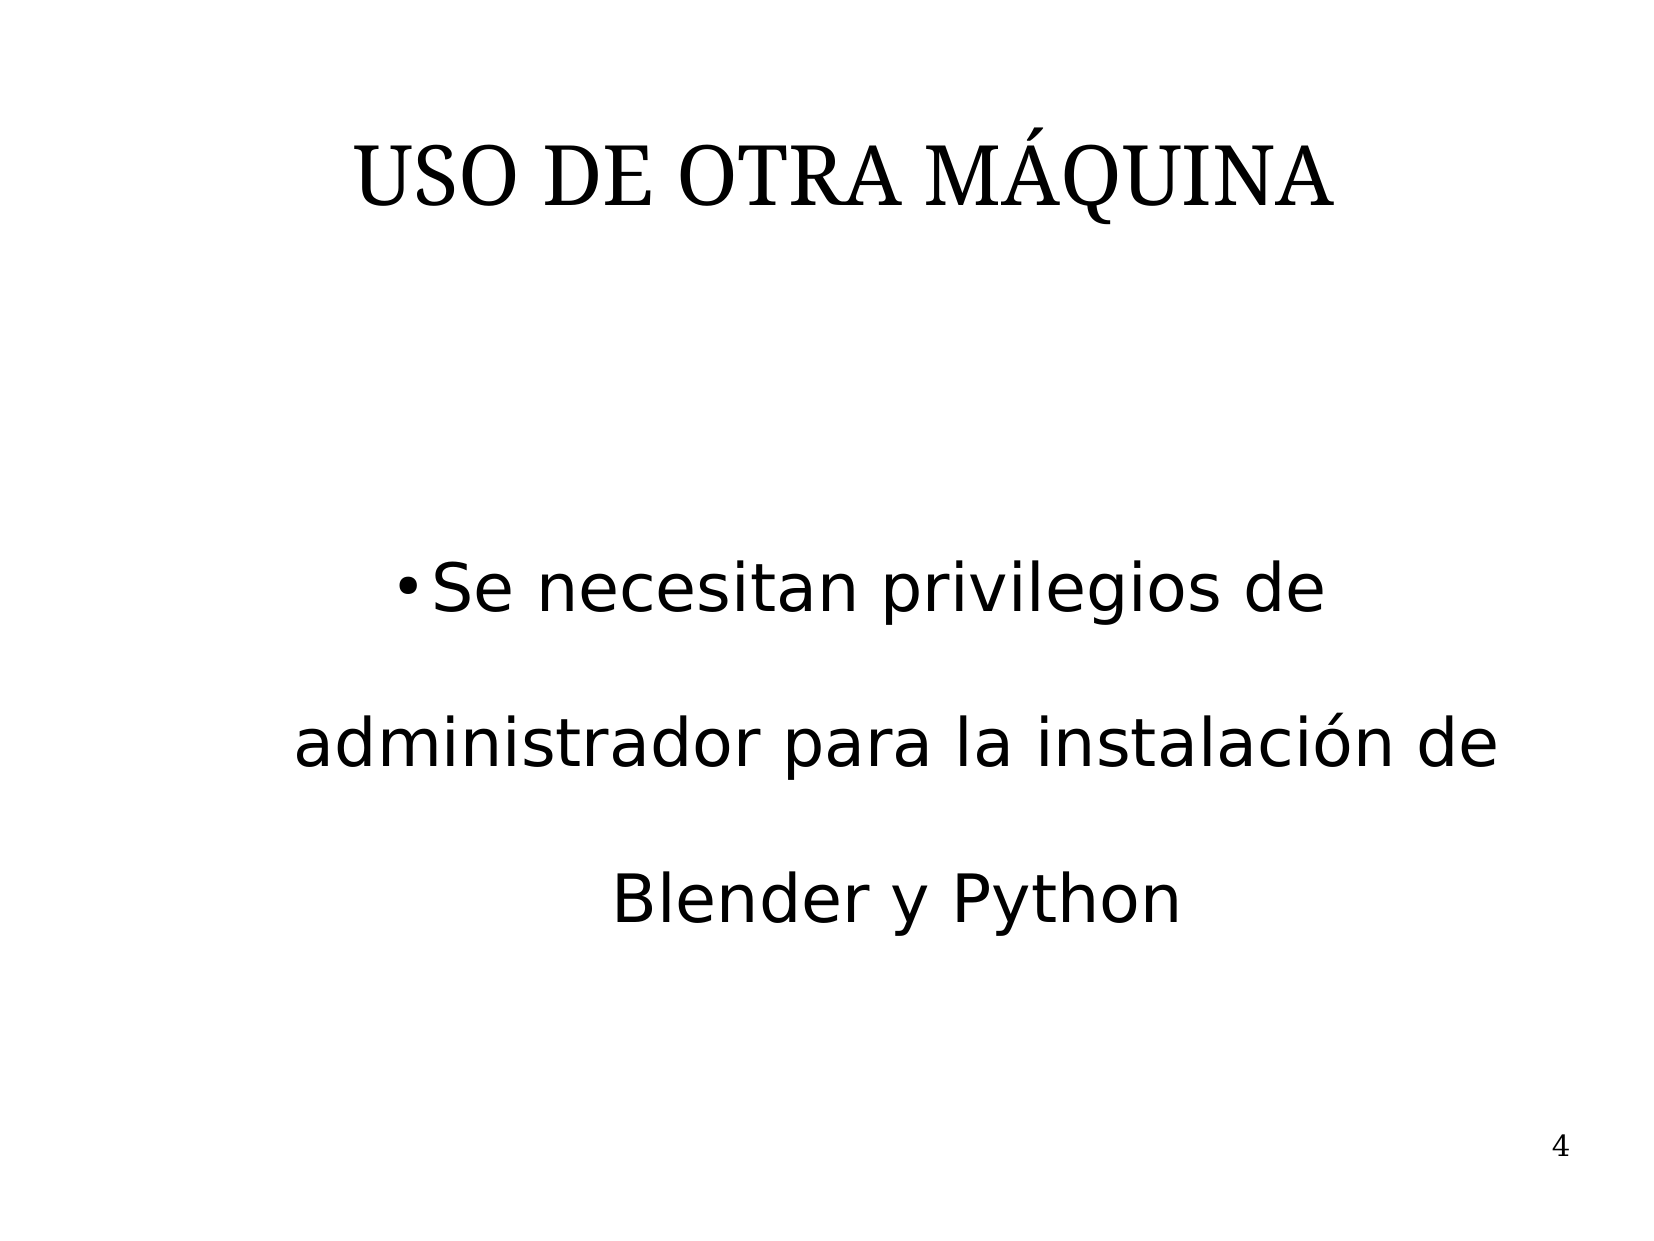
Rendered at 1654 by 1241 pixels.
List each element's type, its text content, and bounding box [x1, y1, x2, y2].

title USO DE OTRA MÁQUINA [82, 18, 1571, 288]
subtitle Se necesitan privilegios de administrador para la instalación de Blender y Python [88, 295, 1565, 1114]
